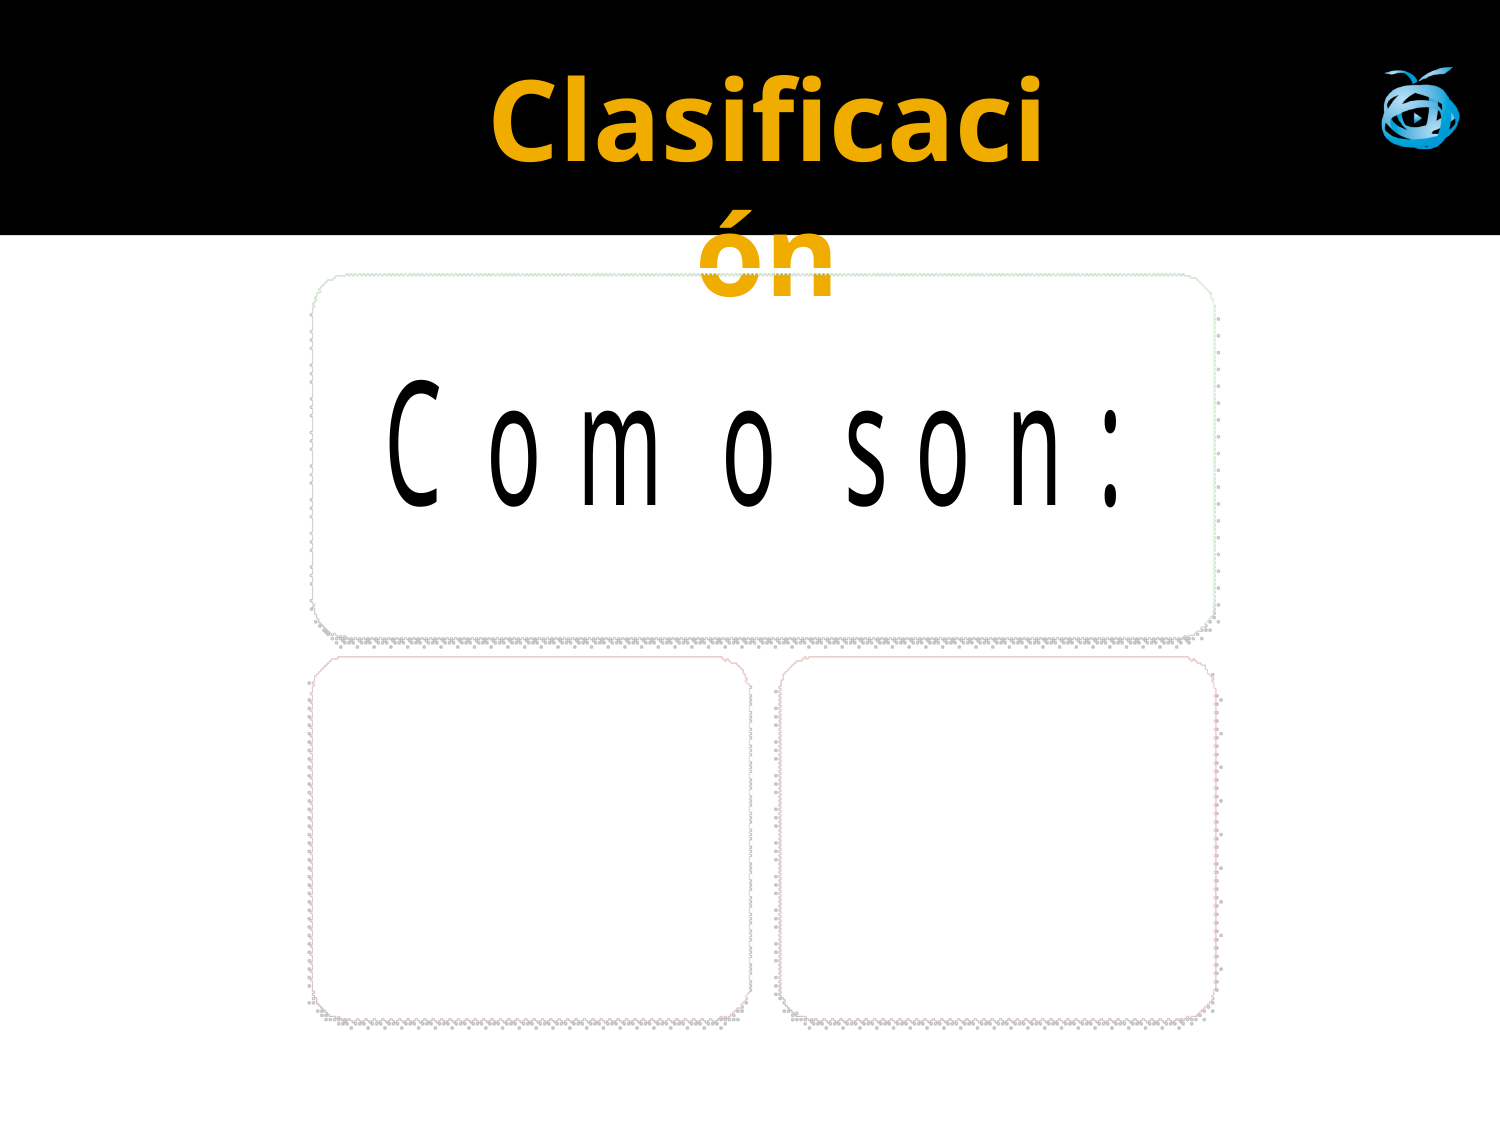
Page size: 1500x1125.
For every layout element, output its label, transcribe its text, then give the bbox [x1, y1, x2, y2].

title Clasificación [442, 41, 1093, 207]
picture [1364, 48, 1471, 167]
picture [265, 268, 1262, 1034]
